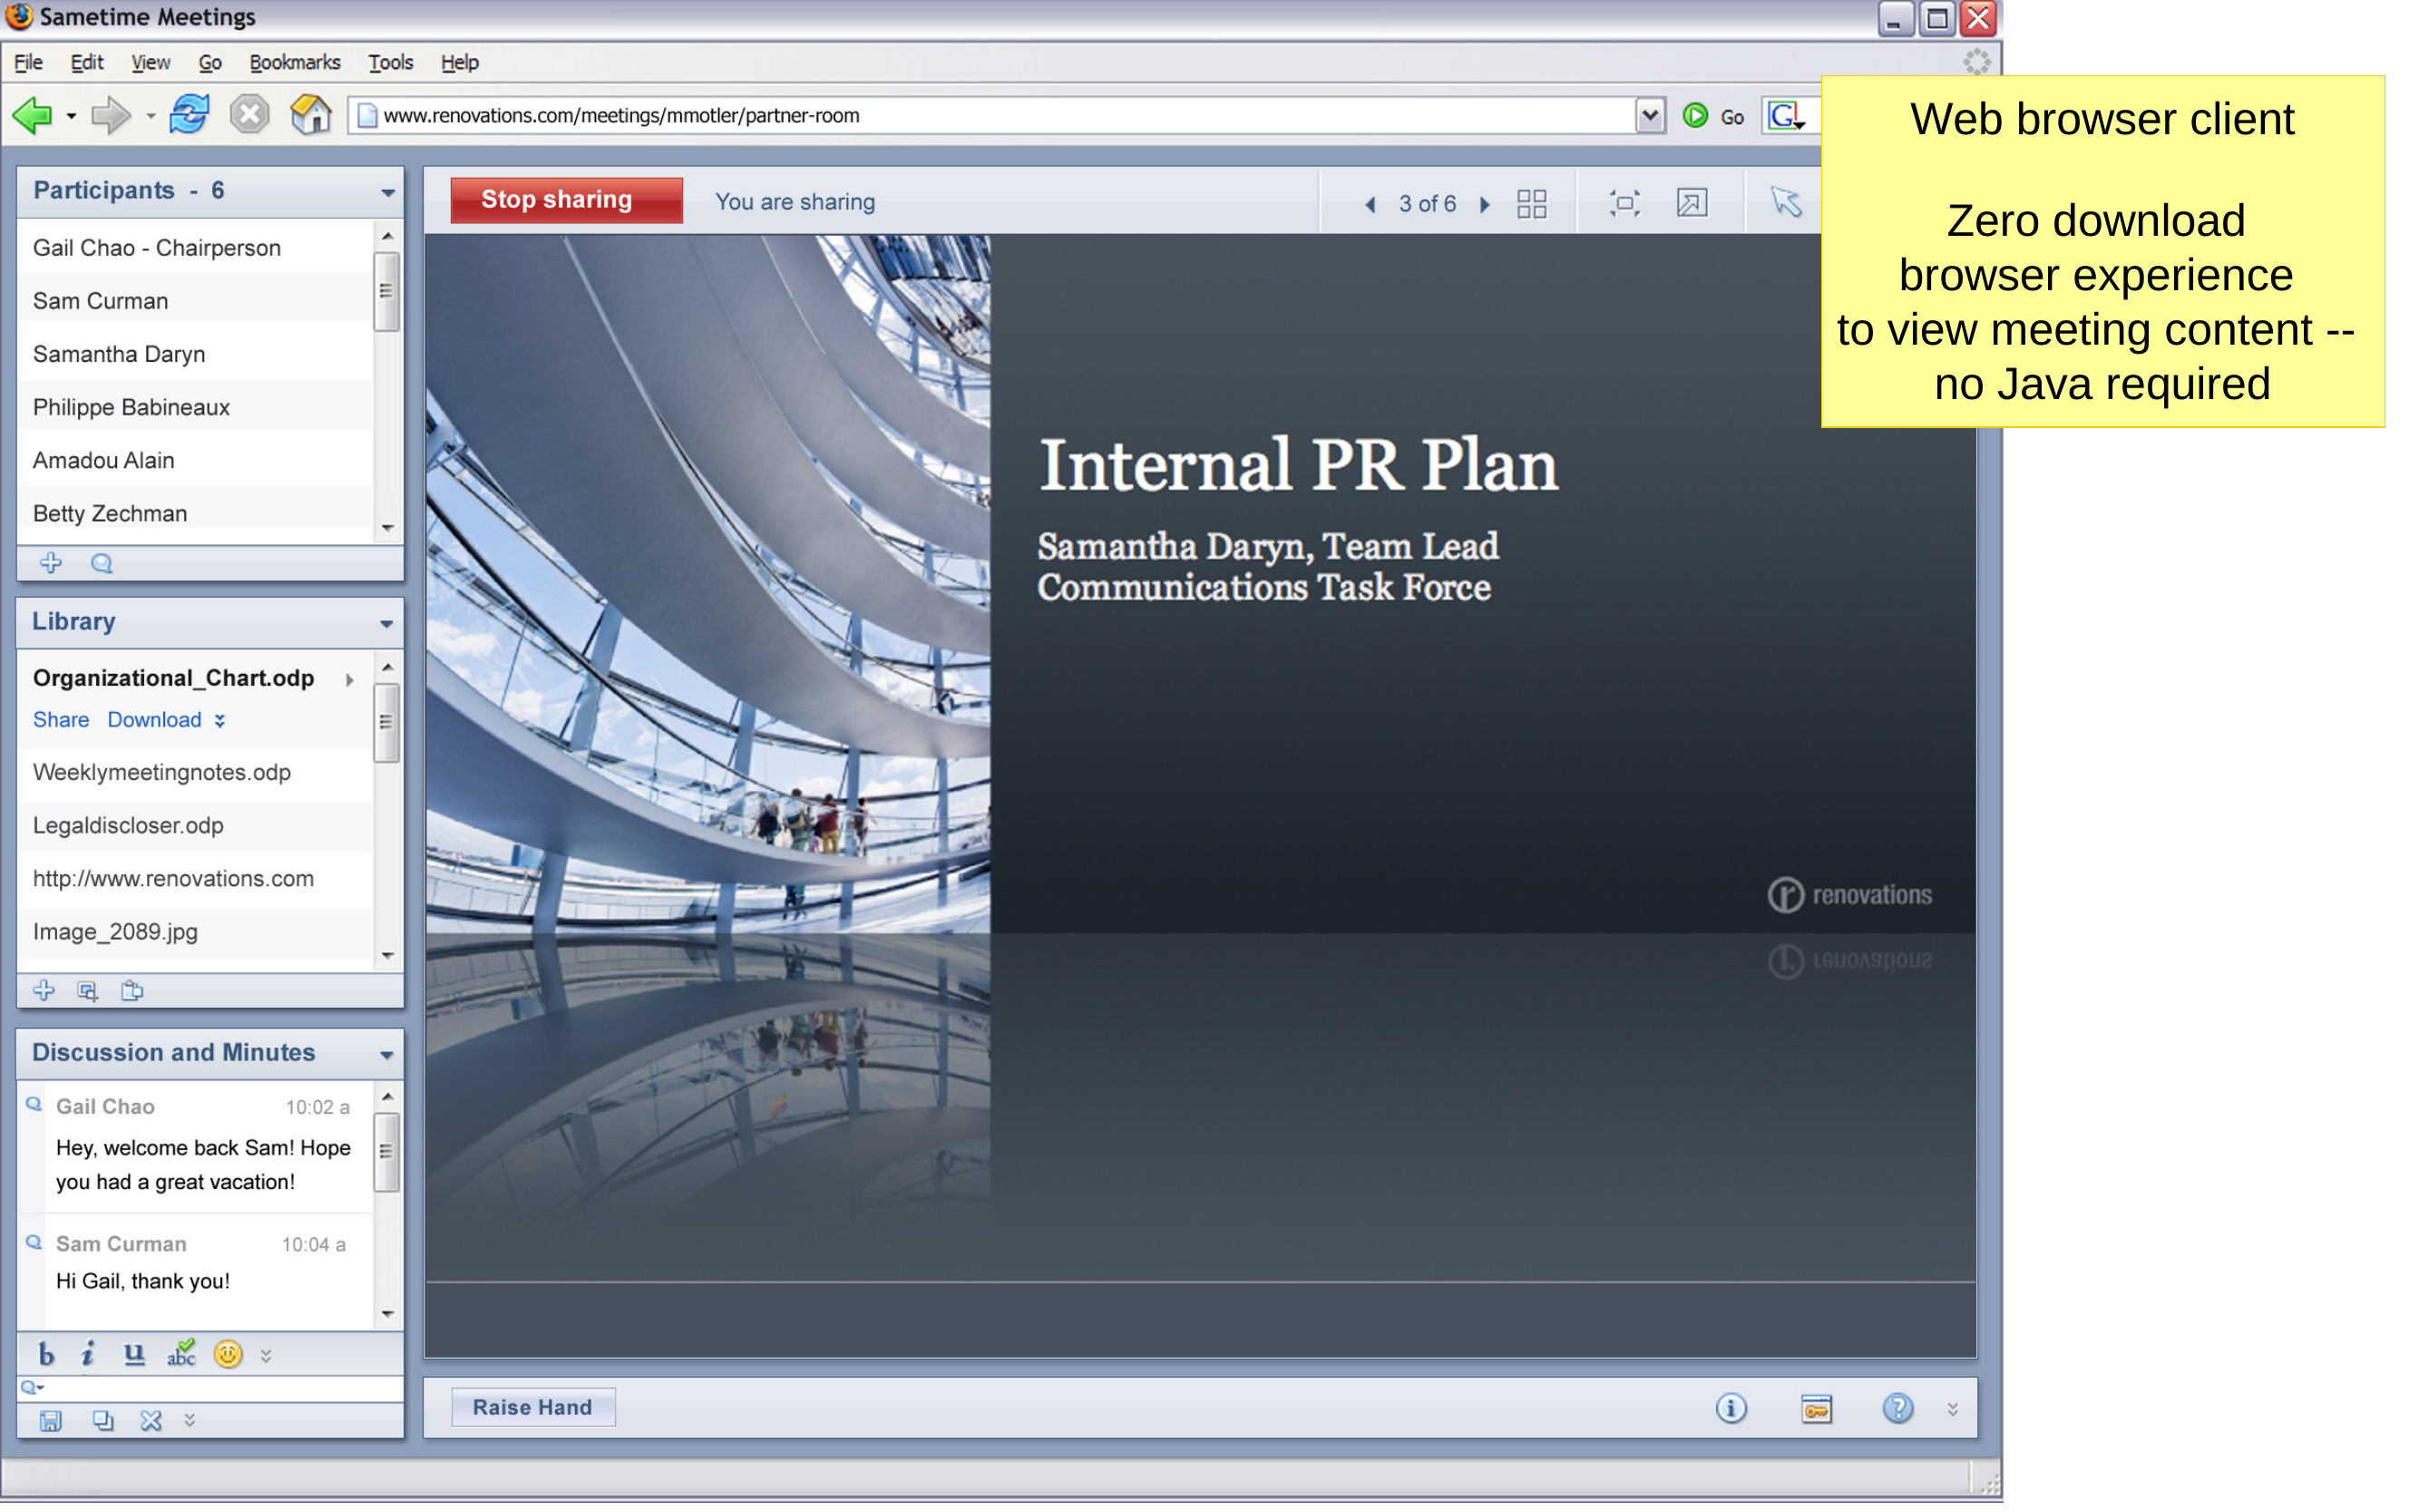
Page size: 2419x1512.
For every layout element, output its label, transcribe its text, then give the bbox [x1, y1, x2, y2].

text_box Web browser client Zero download browser experience to view meeting content -- no Java required [1821, 75, 2385, 427]
picture [0, 0, 2004, 1503]
